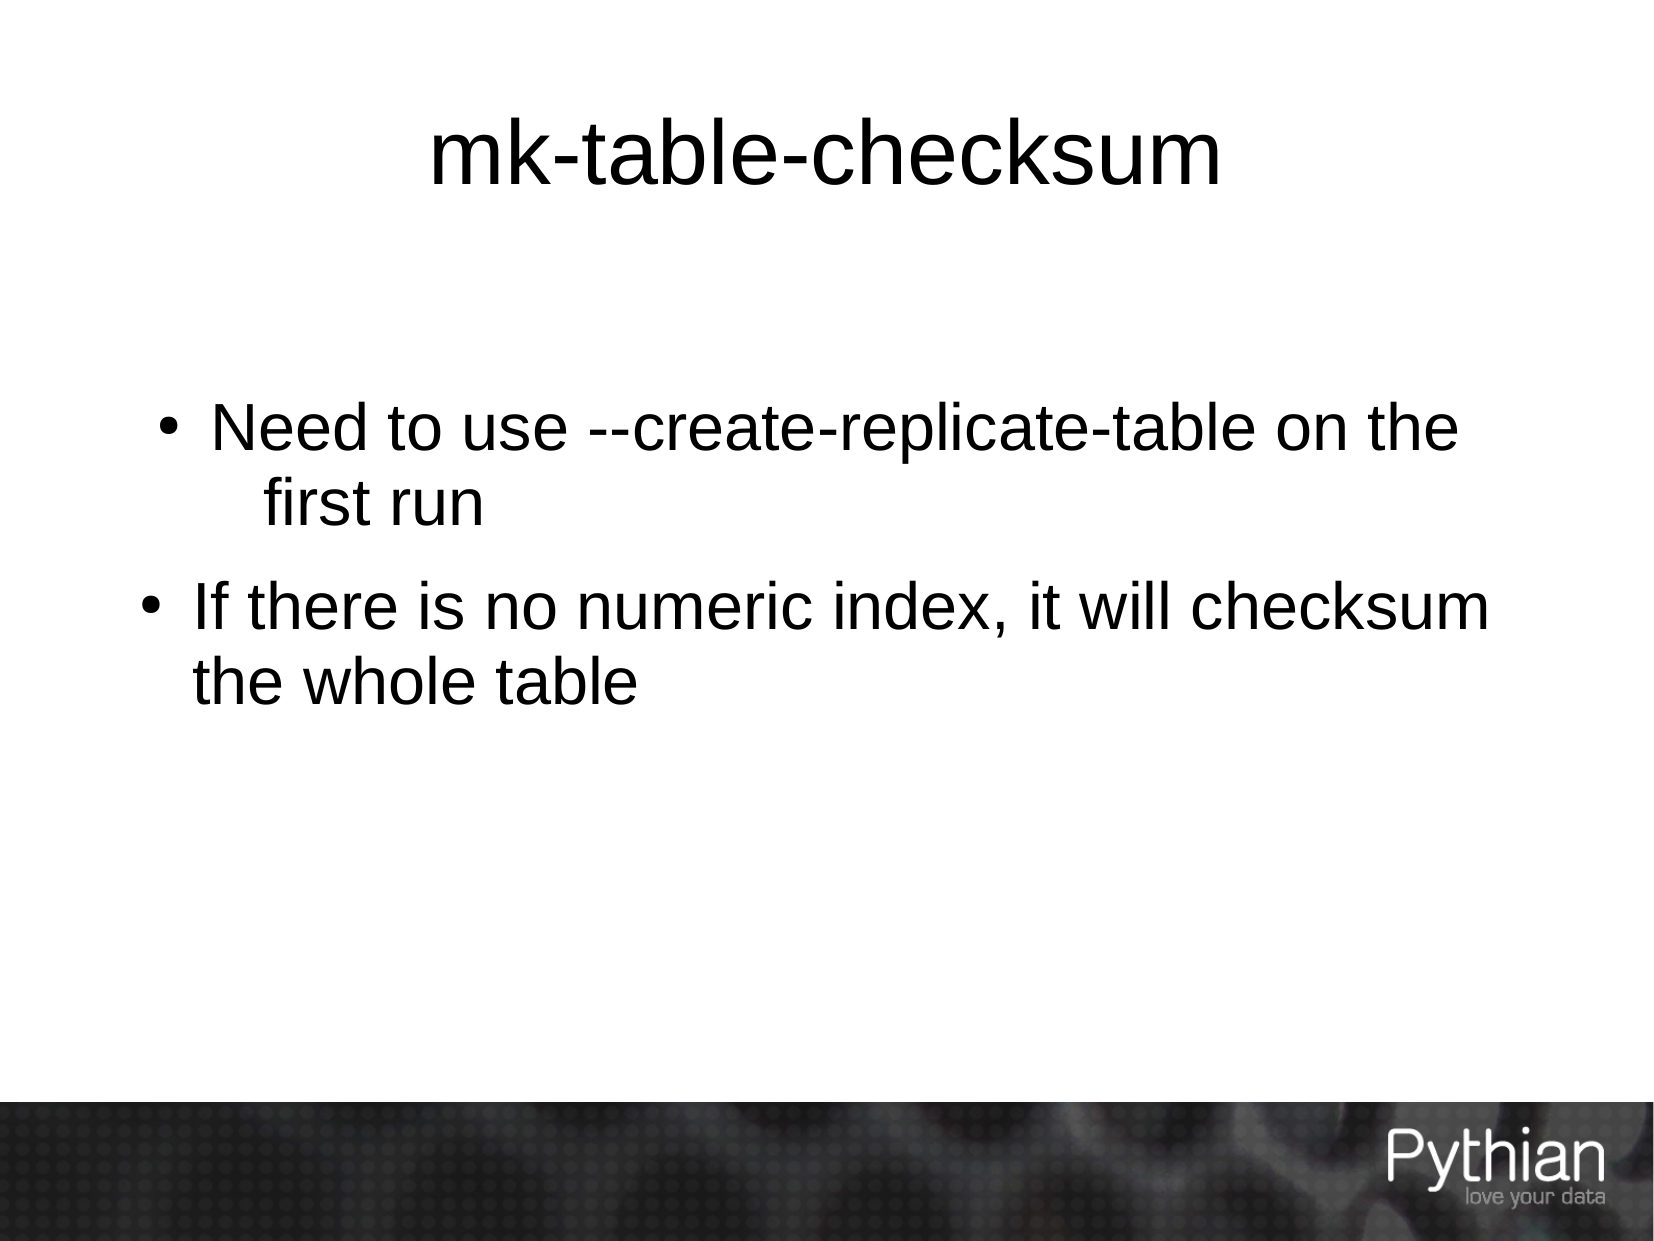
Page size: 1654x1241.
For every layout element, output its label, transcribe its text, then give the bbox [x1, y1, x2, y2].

title mk-table-checksum [82, 49, 1571, 257]
picture [0, 1102, 1654, 1241]
list Need to use --create-replicate-table on the first run If there is no numeric index, it will checksum the whole table [121, 285, 1534, 1068]
